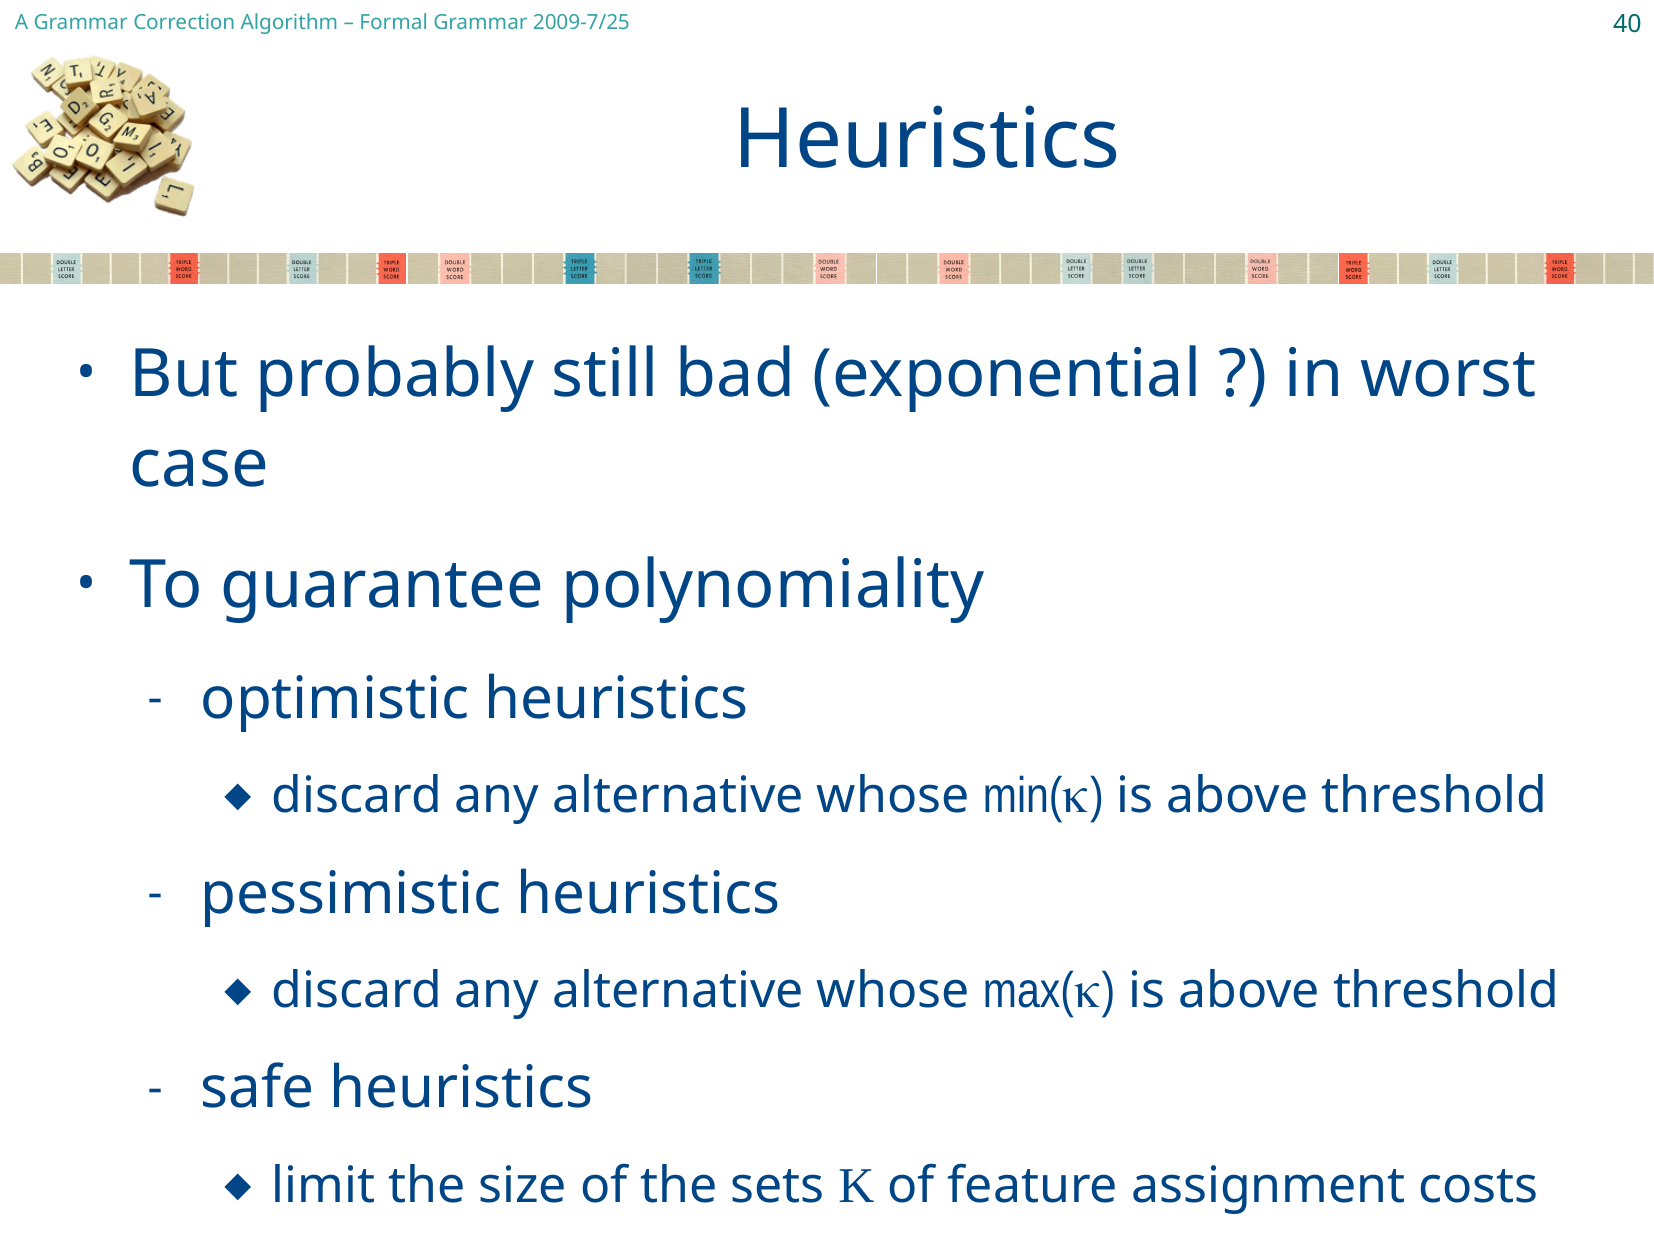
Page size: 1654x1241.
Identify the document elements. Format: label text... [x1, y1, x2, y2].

picture [0, 253, 406, 284]
picture [877, 253, 1338, 284]
picture [1339, 253, 1654, 284]
list But probably still bad (exponential ?) in worst case To guarantee polynomiality optimistic heuristics discard any alternative whose min(κ) is above threshold pessimistic heuristics discard any alternative whose max(κ) is above threshold safe heuristics limit the size of the sets K of feature assignment costs this guarantees the existence of a solution size = 1  local decision [59, 324, 1625, 1217]
picture [408, 253, 876, 284]
picture [11, 53, 195, 219]
title Heuristics [218, 39, 1636, 232]
